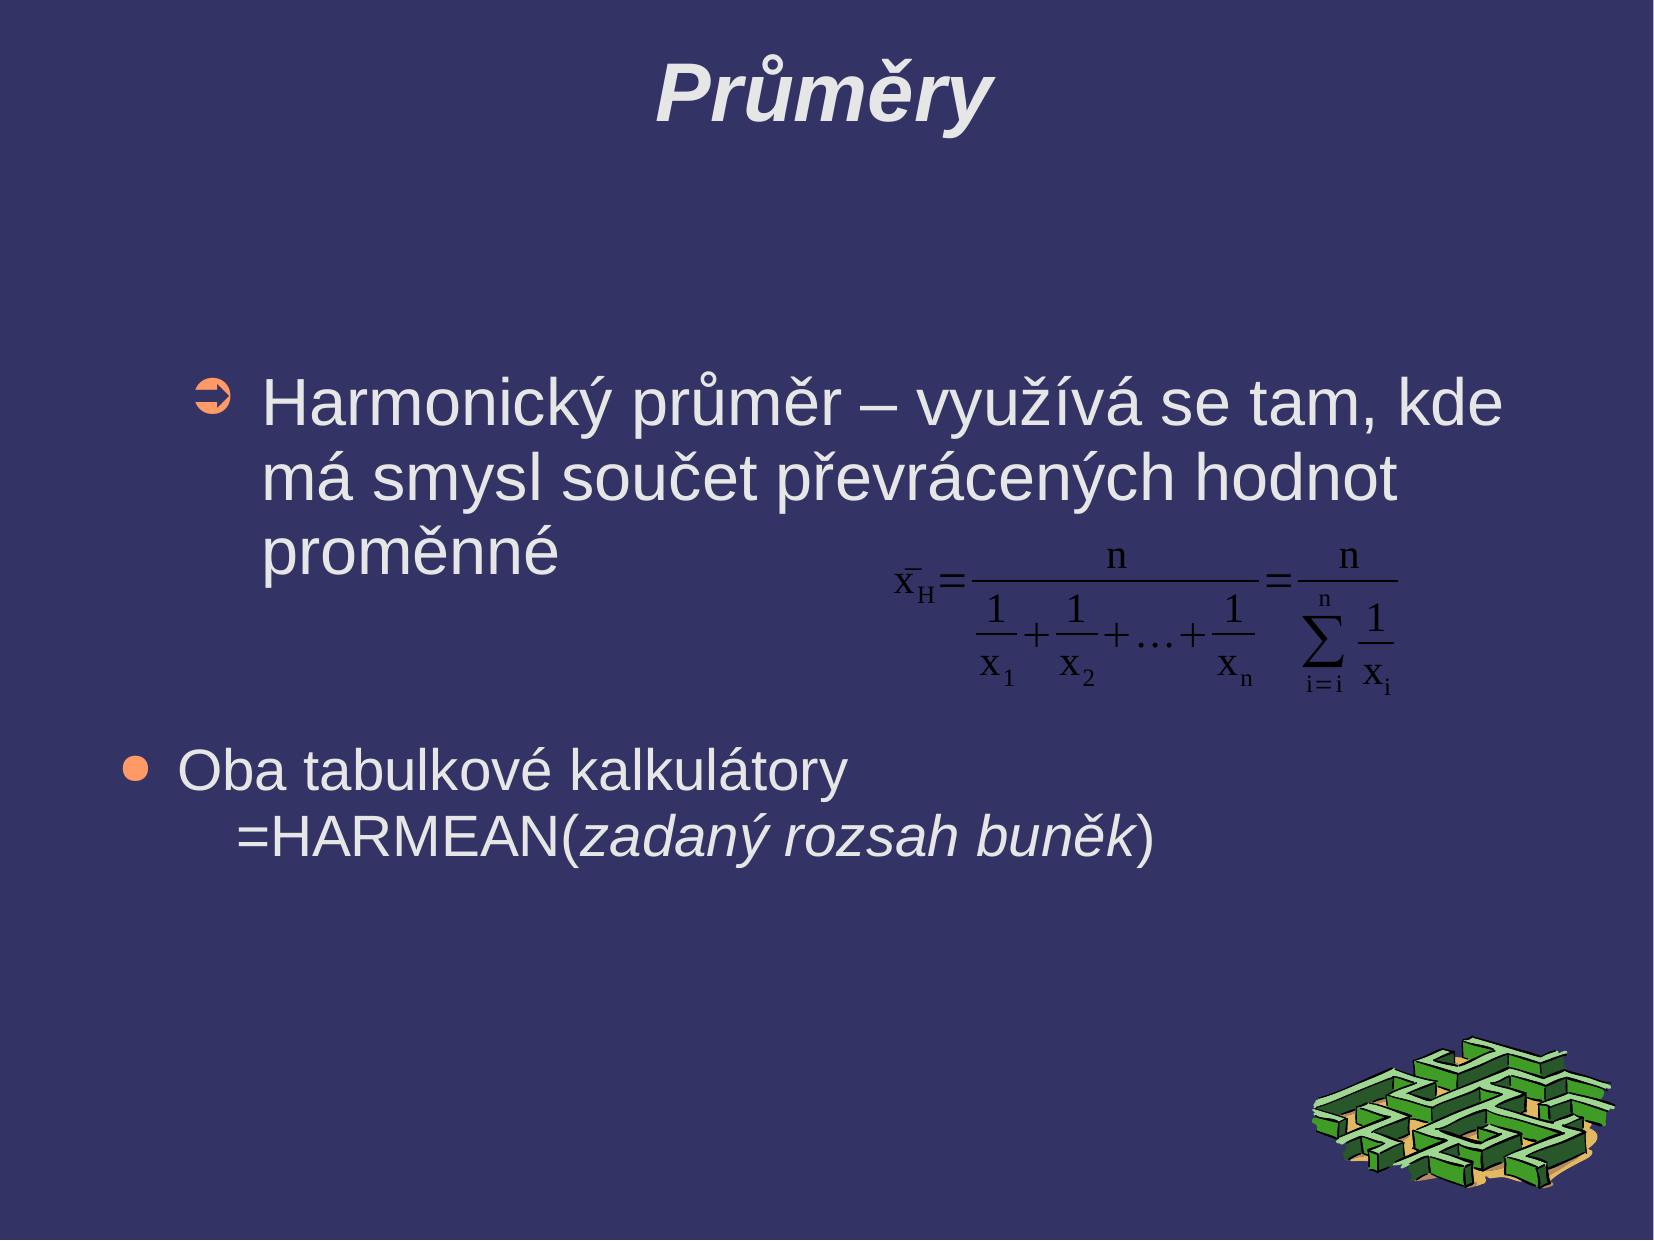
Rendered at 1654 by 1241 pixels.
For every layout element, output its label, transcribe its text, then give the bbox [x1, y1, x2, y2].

title Průměry [118, 0, 1531, 187]
chart [885, 531, 1407, 701]
list Harmonický průměr – využívá se tam, kde má smysl součet převrácených hodnot proměnné [178, 364, 1570, 1147]
list Oba tabulkové kalkulátory =HARMEAN(zadaný rozsah buněk) [118, 738, 1509, 868]
